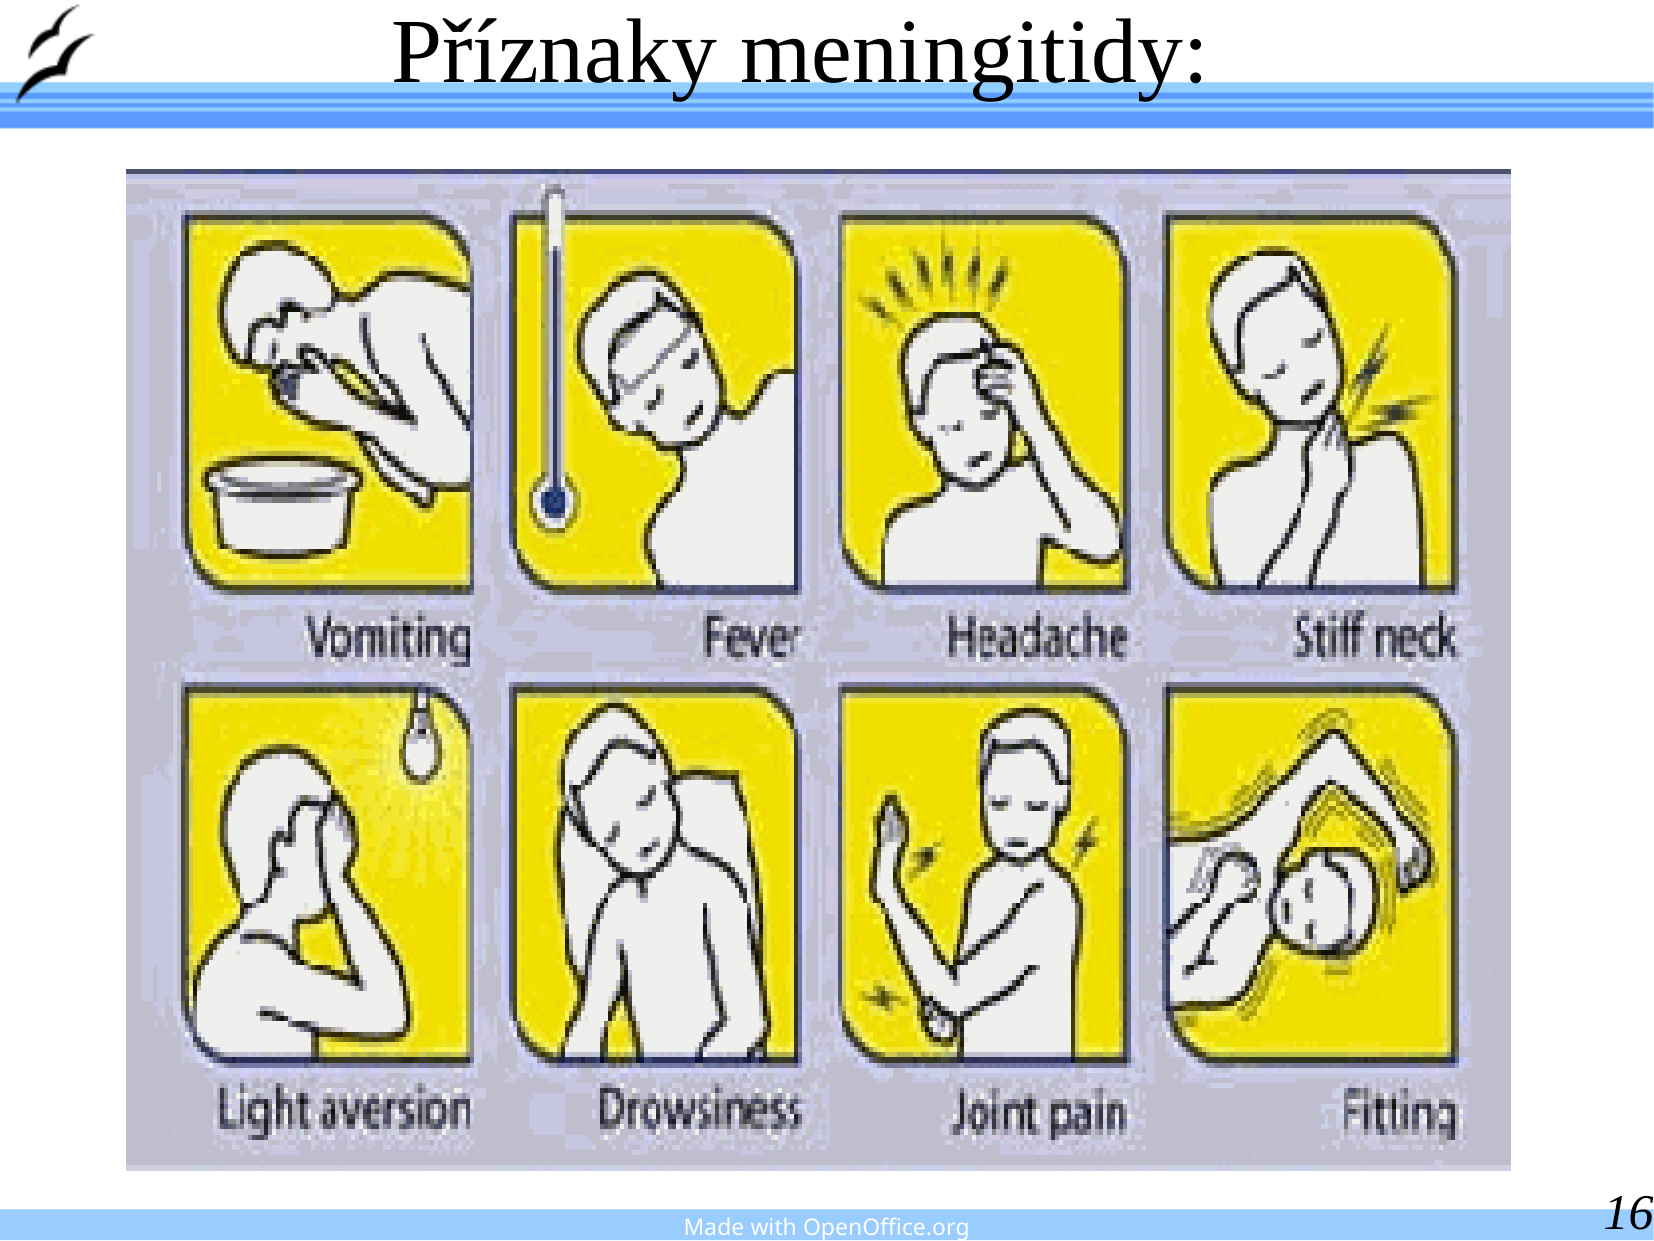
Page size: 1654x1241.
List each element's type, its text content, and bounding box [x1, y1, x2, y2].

picture [0, 0, 1654, 133]
picture [126, 169, 1511, 1171]
title Příznaky meningitidy: [94, 0, 1507, 107]
list [120, 186, 1534, 1195]
